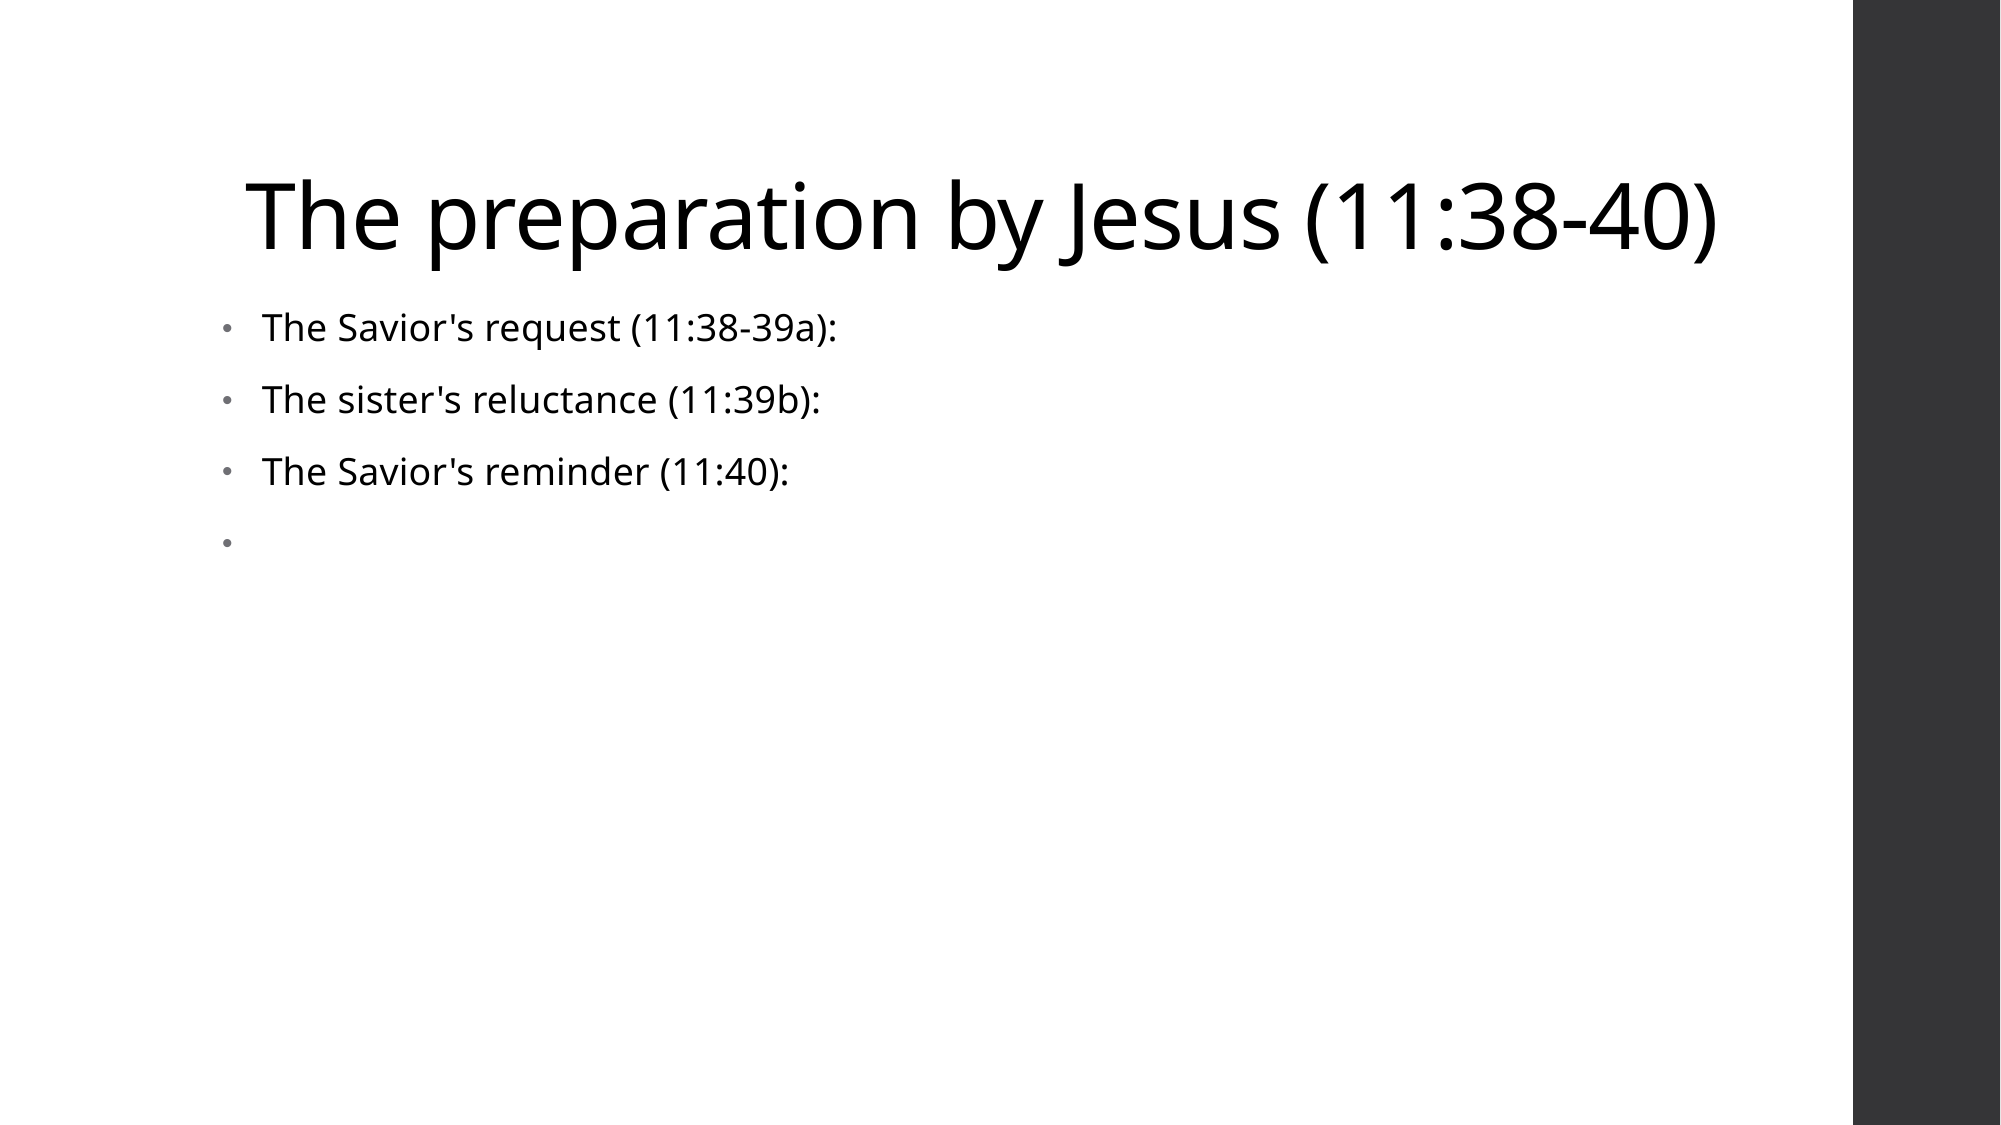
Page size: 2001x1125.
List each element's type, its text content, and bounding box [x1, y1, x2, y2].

title The preparation by Jesus (11:38-40) [206, 60, 1797, 278]
list The Savior's request (11:38-39a): The sister's reluctance (11:39b): The Savior's reminder (11:40): [206, 299, 1617, 1014]
